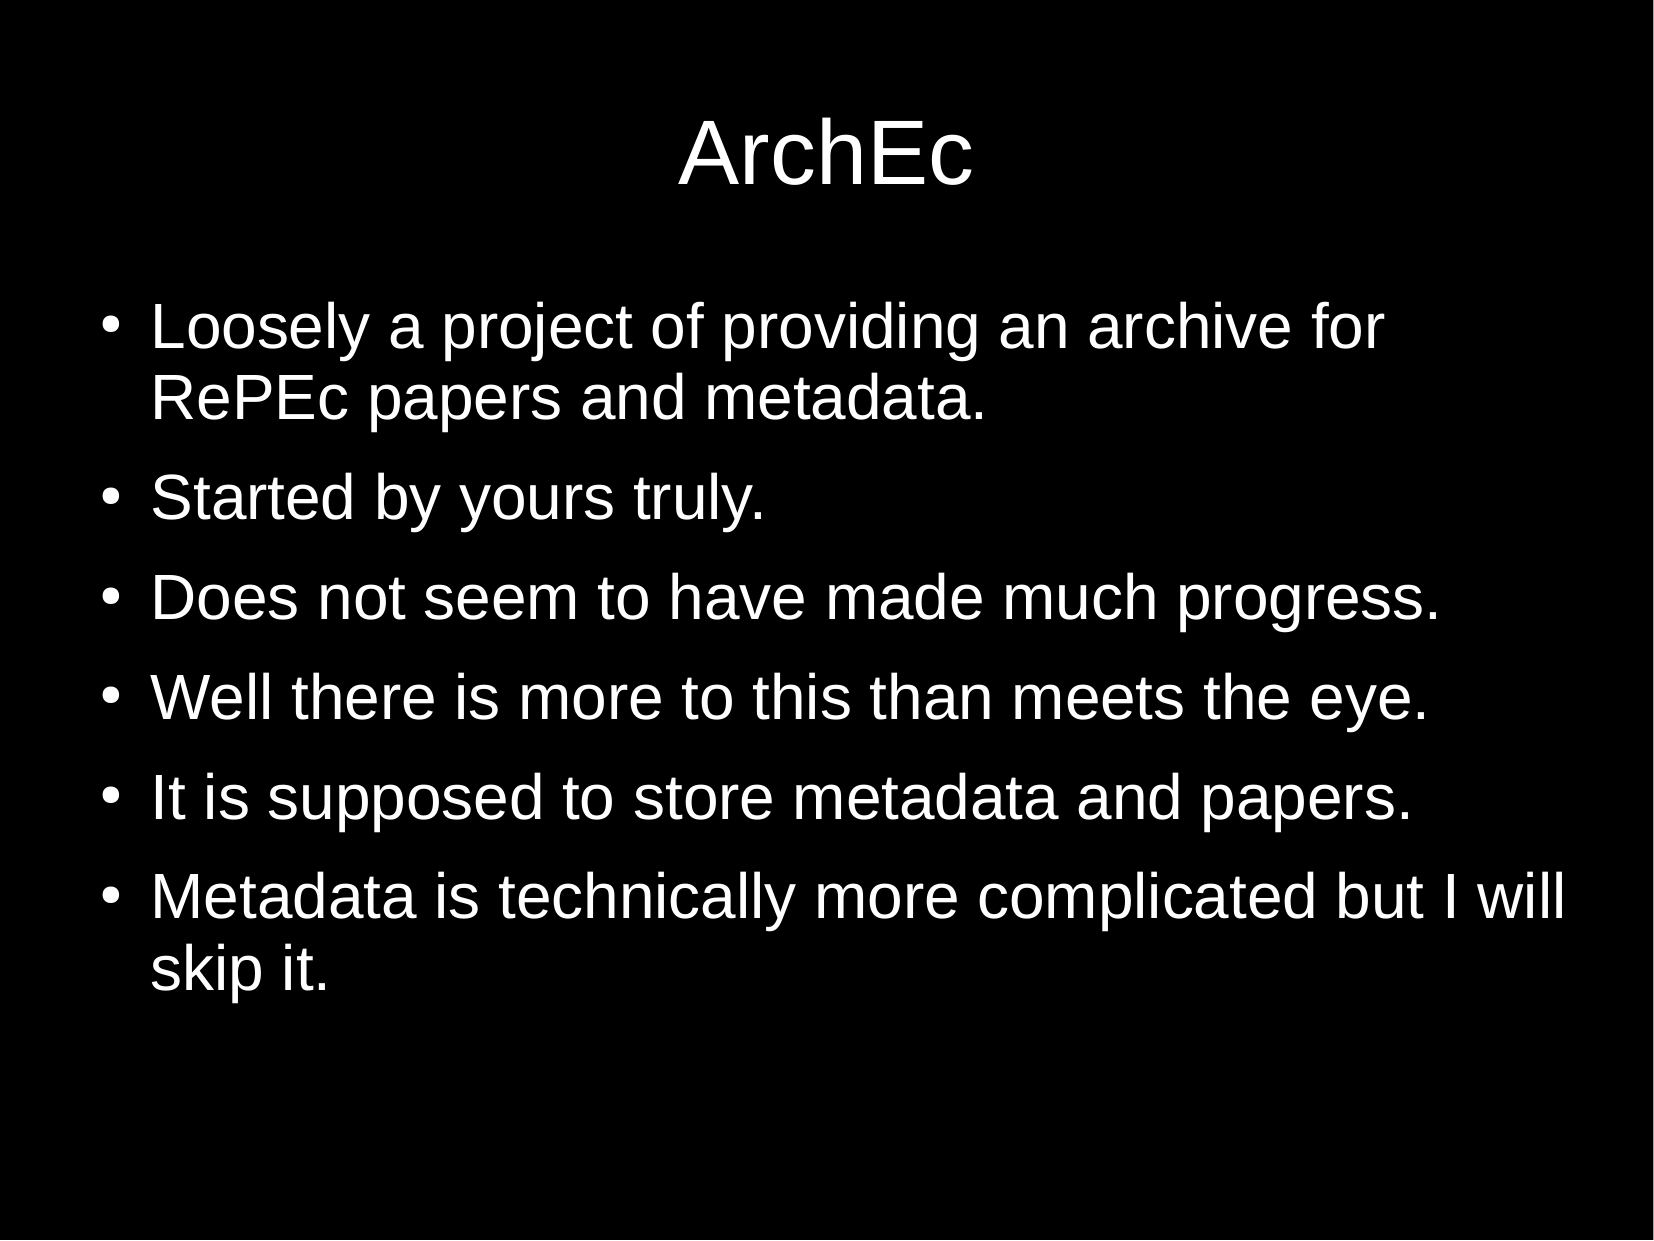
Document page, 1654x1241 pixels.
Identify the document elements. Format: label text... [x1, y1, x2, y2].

list Loosely a project of providing an archive for RePEc papers and metadata. Started by yours truly. Does not seem to have made much progress. Well there is more to this than meets the eye. It is supposed to store metadata and papers. Metadata is technically more complicated but I will skip it. [82, 290, 1571, 1010]
title ArchEc [82, 49, 1571, 257]
